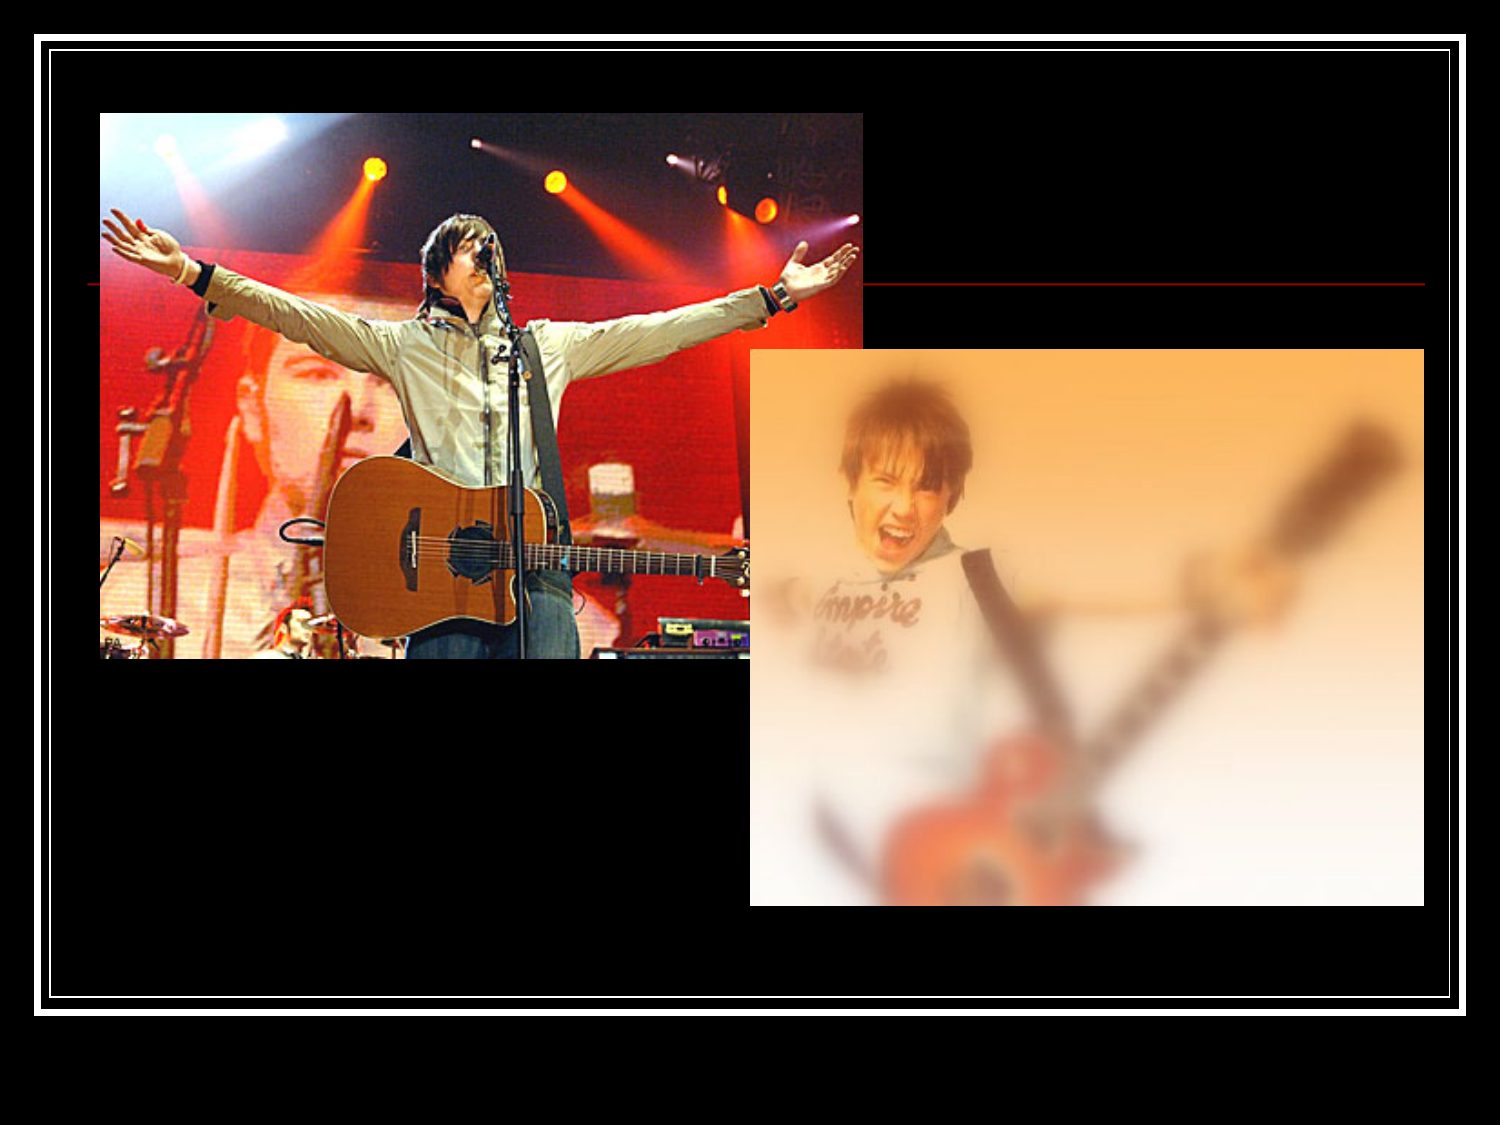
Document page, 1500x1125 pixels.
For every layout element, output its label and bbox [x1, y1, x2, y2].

picture [100, 113, 1424, 906]
